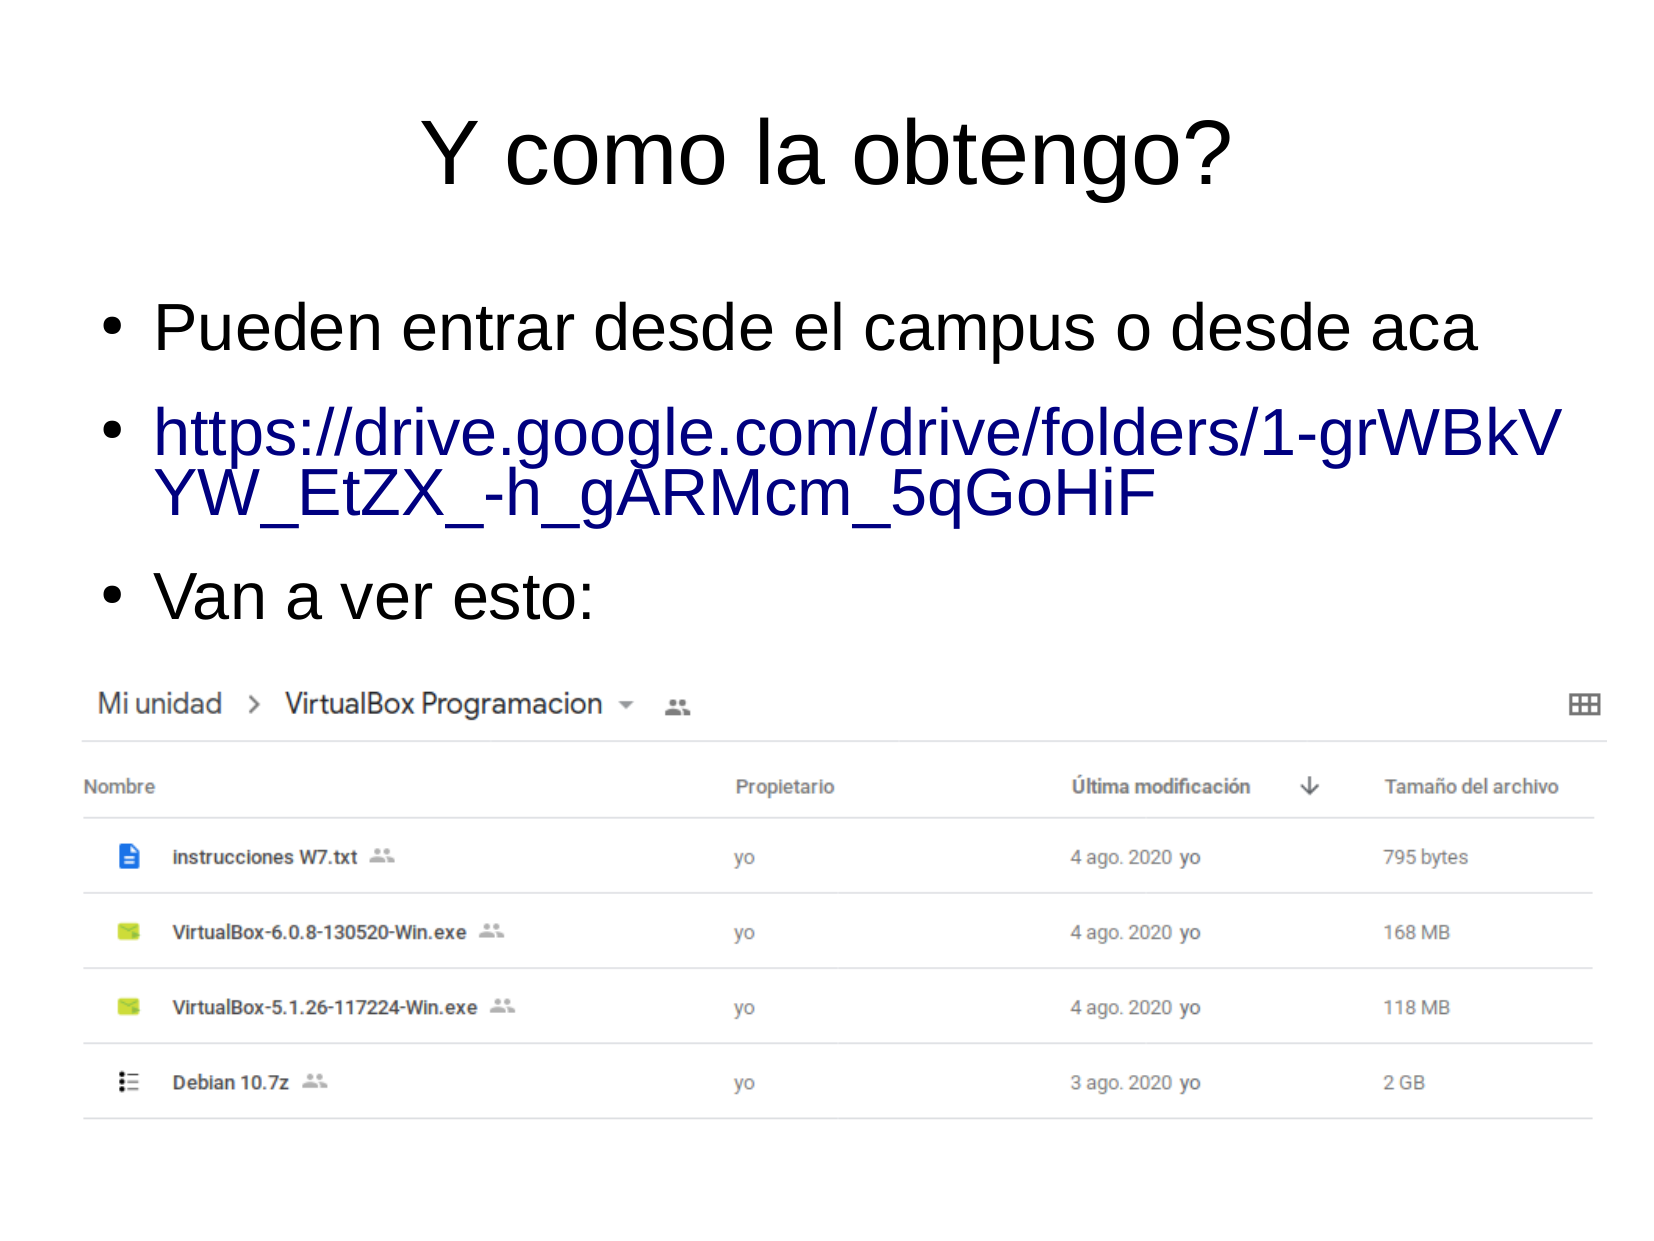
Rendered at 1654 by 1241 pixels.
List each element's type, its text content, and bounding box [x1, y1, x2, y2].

title Y como la obtengo? [82, 49, 1571, 257]
list Pueden entrar desde el campus o desde aca https://drive.google.com/drive/folders/1-grWBkVYW_EtZX_-h_gARMcm_5qGoHiF Van a ver esto: [82, 290, 1571, 667]
picture [68, 667, 1607, 1193]
